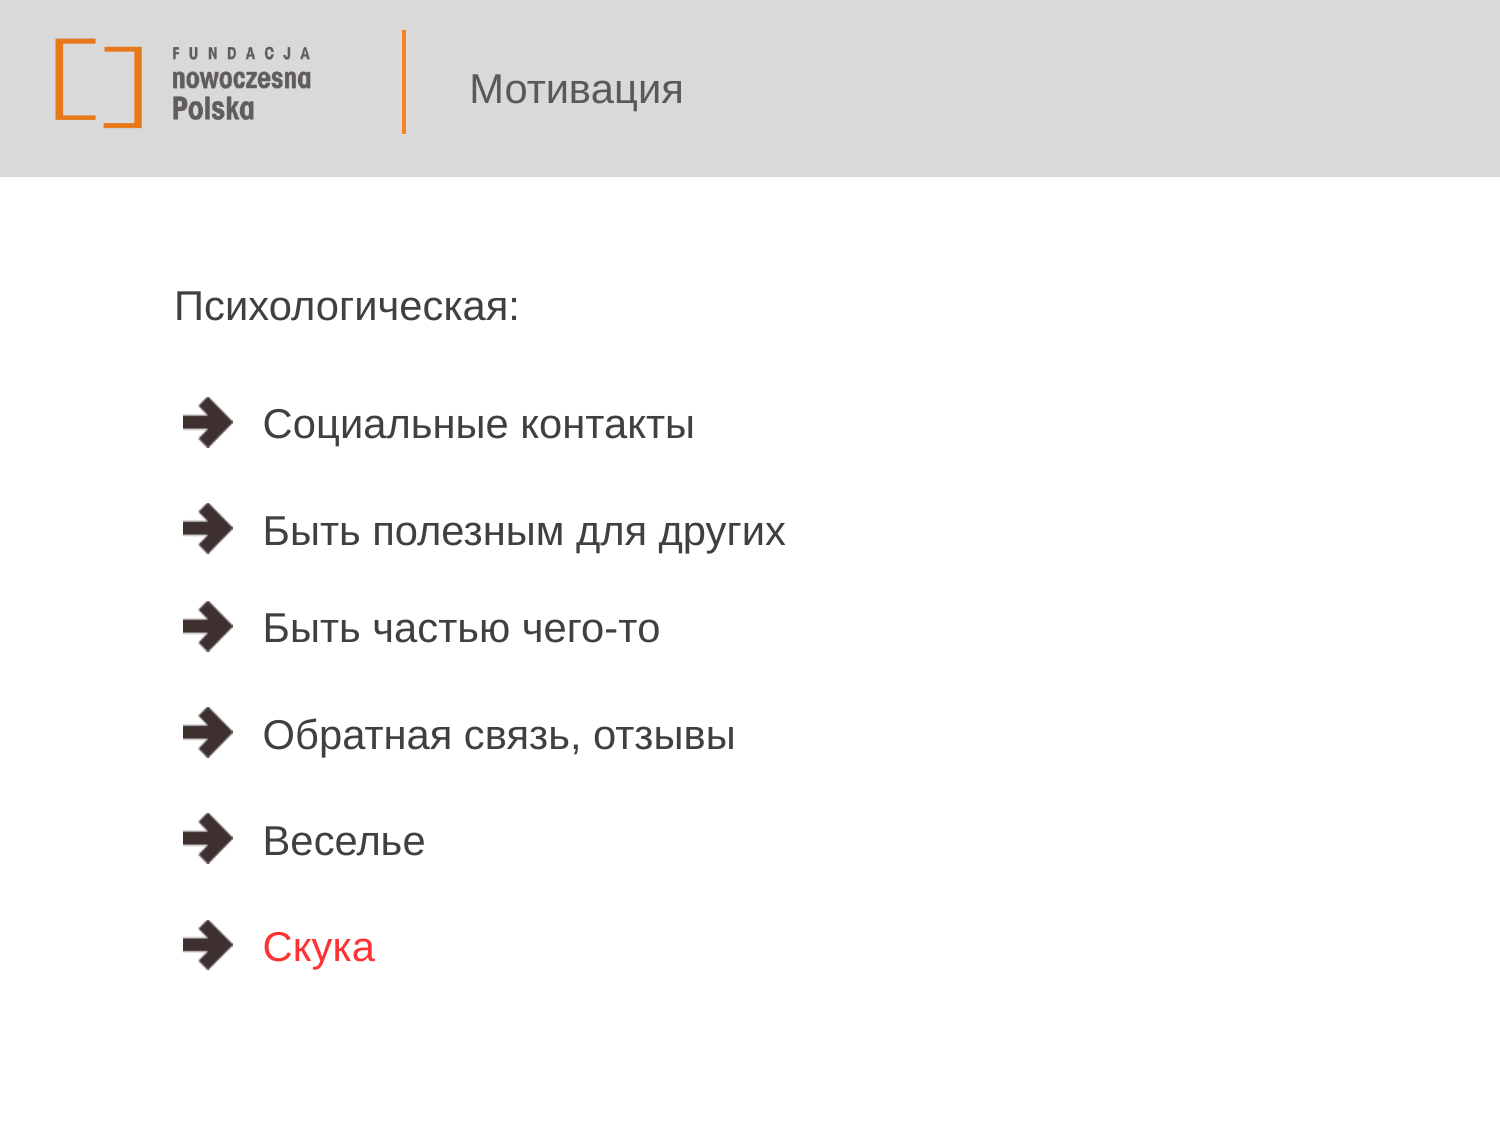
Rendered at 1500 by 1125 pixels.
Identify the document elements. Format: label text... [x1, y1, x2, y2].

picture [53, 30, 313, 140]
picture [183, 397, 233, 448]
text_box Обратная связь, отзывы [247, 700, 1382, 765]
text_box Мотивация [454, 54, 1046, 120]
text_box Быть полезным для других [247, 496, 1382, 561]
text_box Скука [247, 912, 1382, 978]
text_box Социальные контакты [247, 389, 1382, 455]
text_box Быть частью чего-то [247, 593, 1382, 659]
picture [183, 601, 233, 652]
text_box Психологическая: [159, 271, 1294, 337]
picture [183, 707, 233, 758]
text_box [0, 0, 1500, 178]
picture [183, 813, 233, 864]
picture [395, 30, 422, 145]
text_box Веселье [247, 806, 1382, 872]
picture [183, 920, 233, 971]
picture [183, 503, 233, 554]
